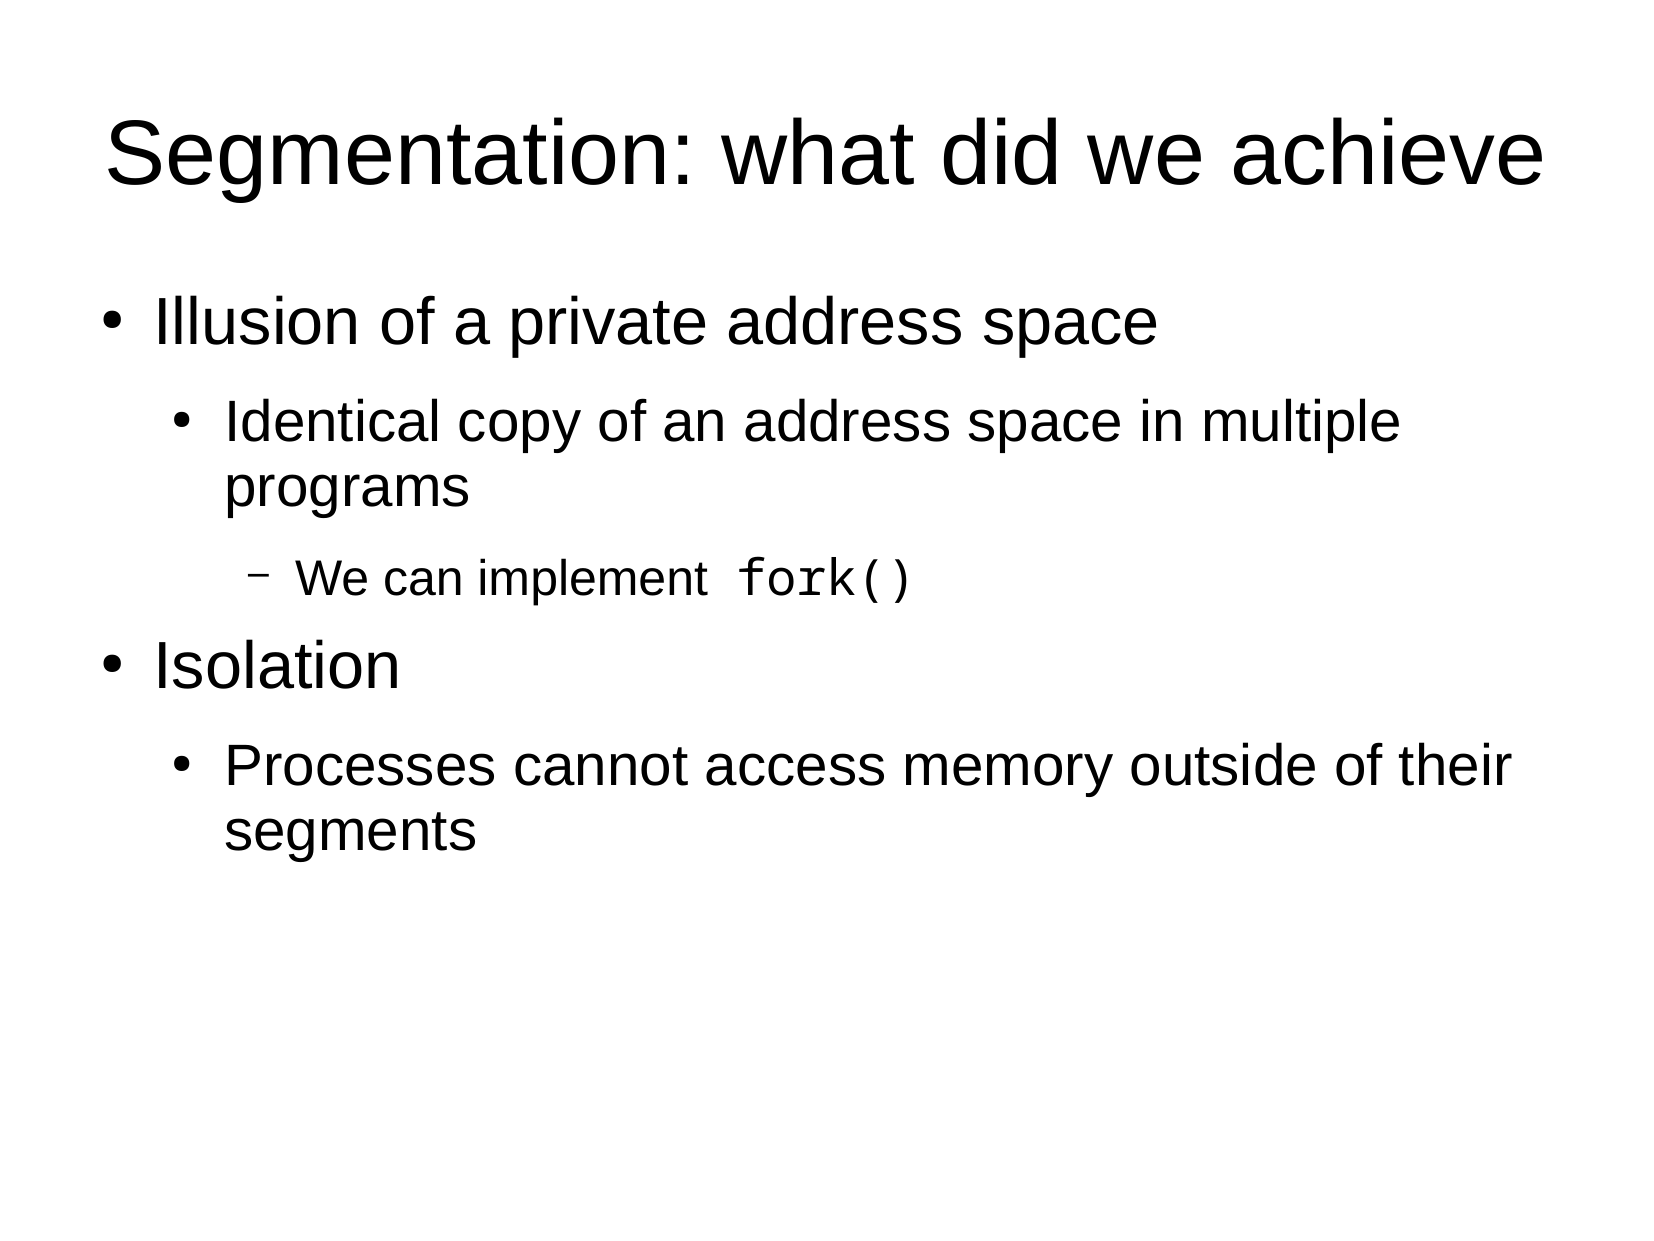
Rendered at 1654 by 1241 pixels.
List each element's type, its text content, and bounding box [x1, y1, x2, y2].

title Segmentation: what did we achieve [82, 49, 1571, 257]
list Illusion of a private address space Identical copy of an address space in multiple programs We can implement fork() Isolation Processes cannot access memory outside of their segments [82, 284, 1571, 1157]
